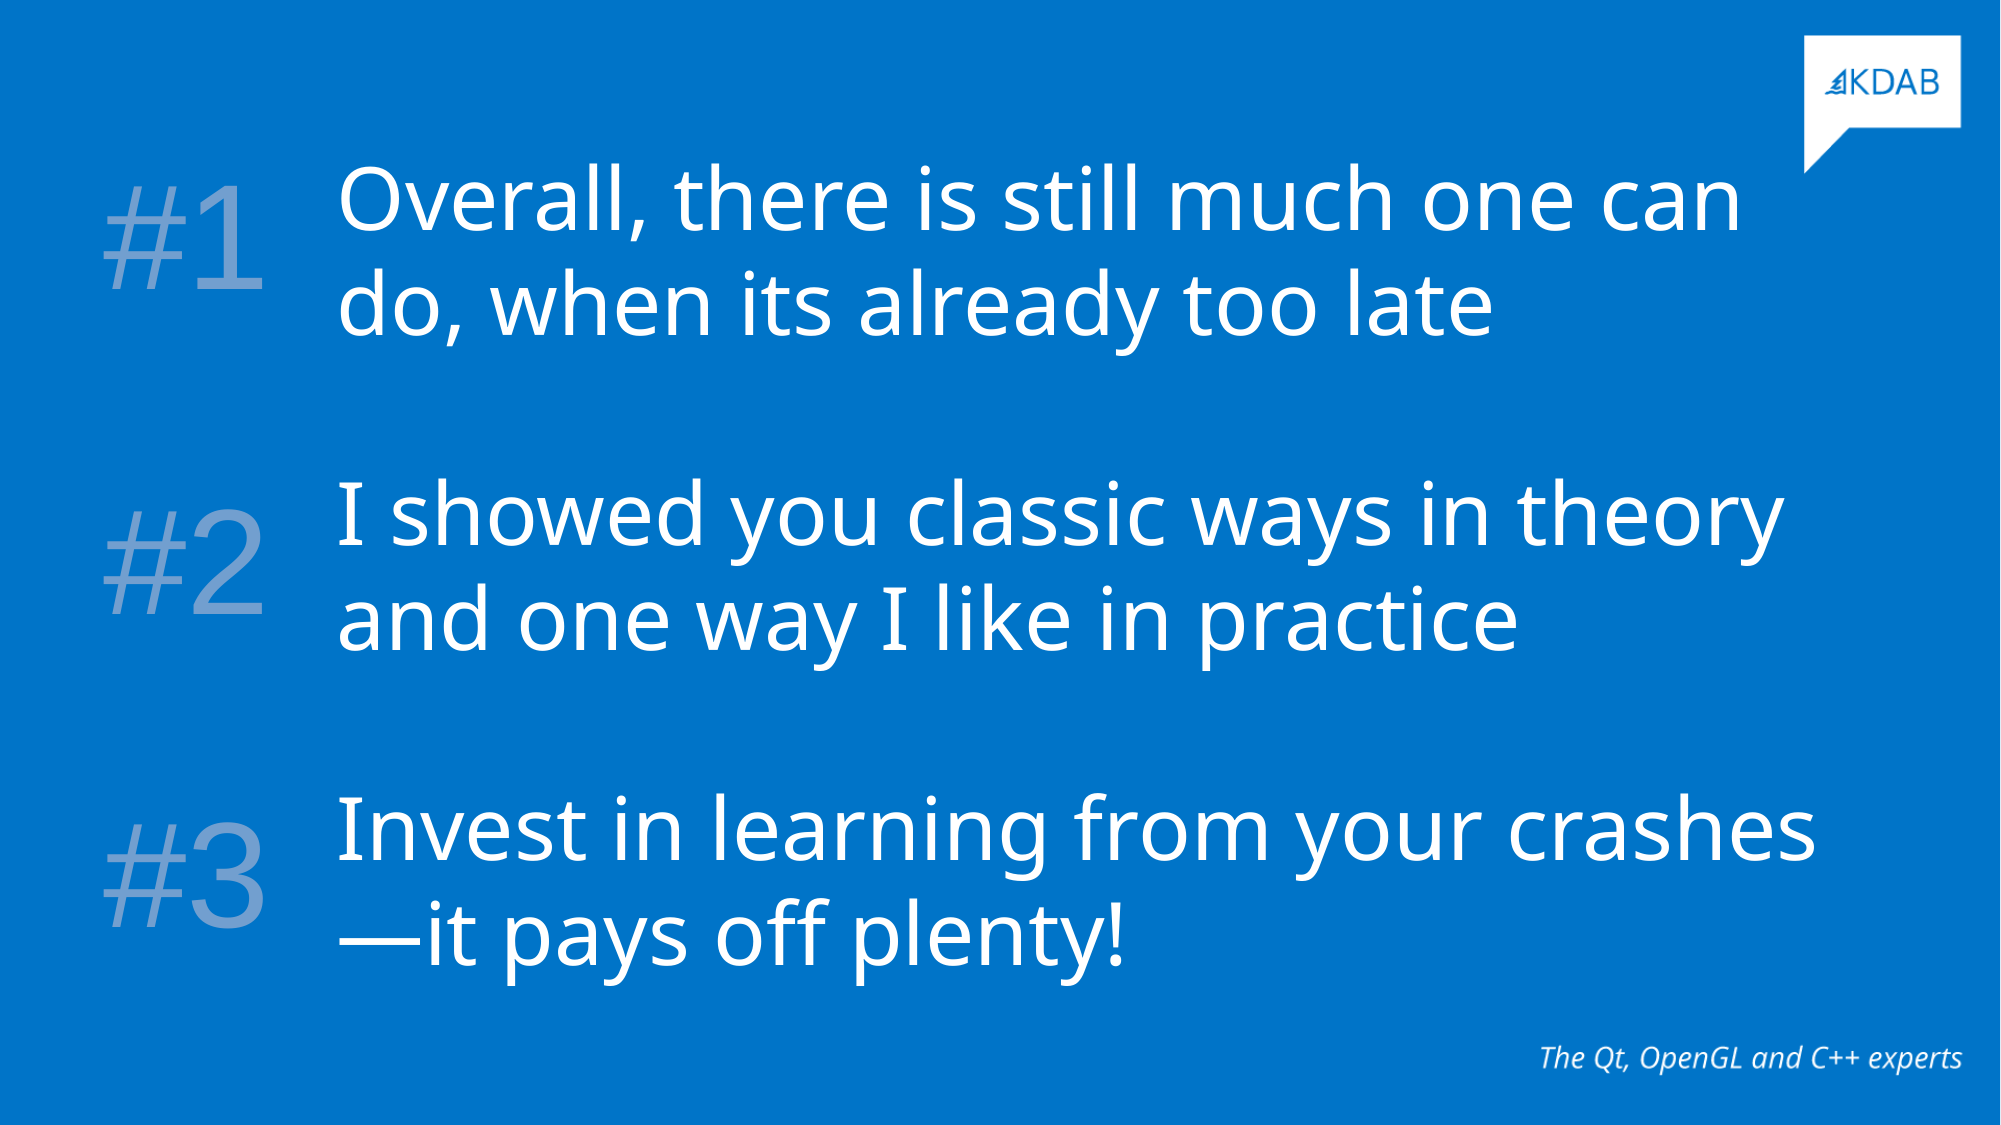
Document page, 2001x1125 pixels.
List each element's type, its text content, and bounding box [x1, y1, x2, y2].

picture [0, 0, 2001, 1125]
text_box #1 [88, 146, 337, 367]
text_box #3 [88, 784, 337, 1005]
text_box #2 [88, 471, 337, 692]
title Overall, there is still much one can do, when its already too late I showed you classic ways in theory and one way I like in practice Invest in learning from your crashes—it pays off plenty! [336, 324, 1873, 801]
